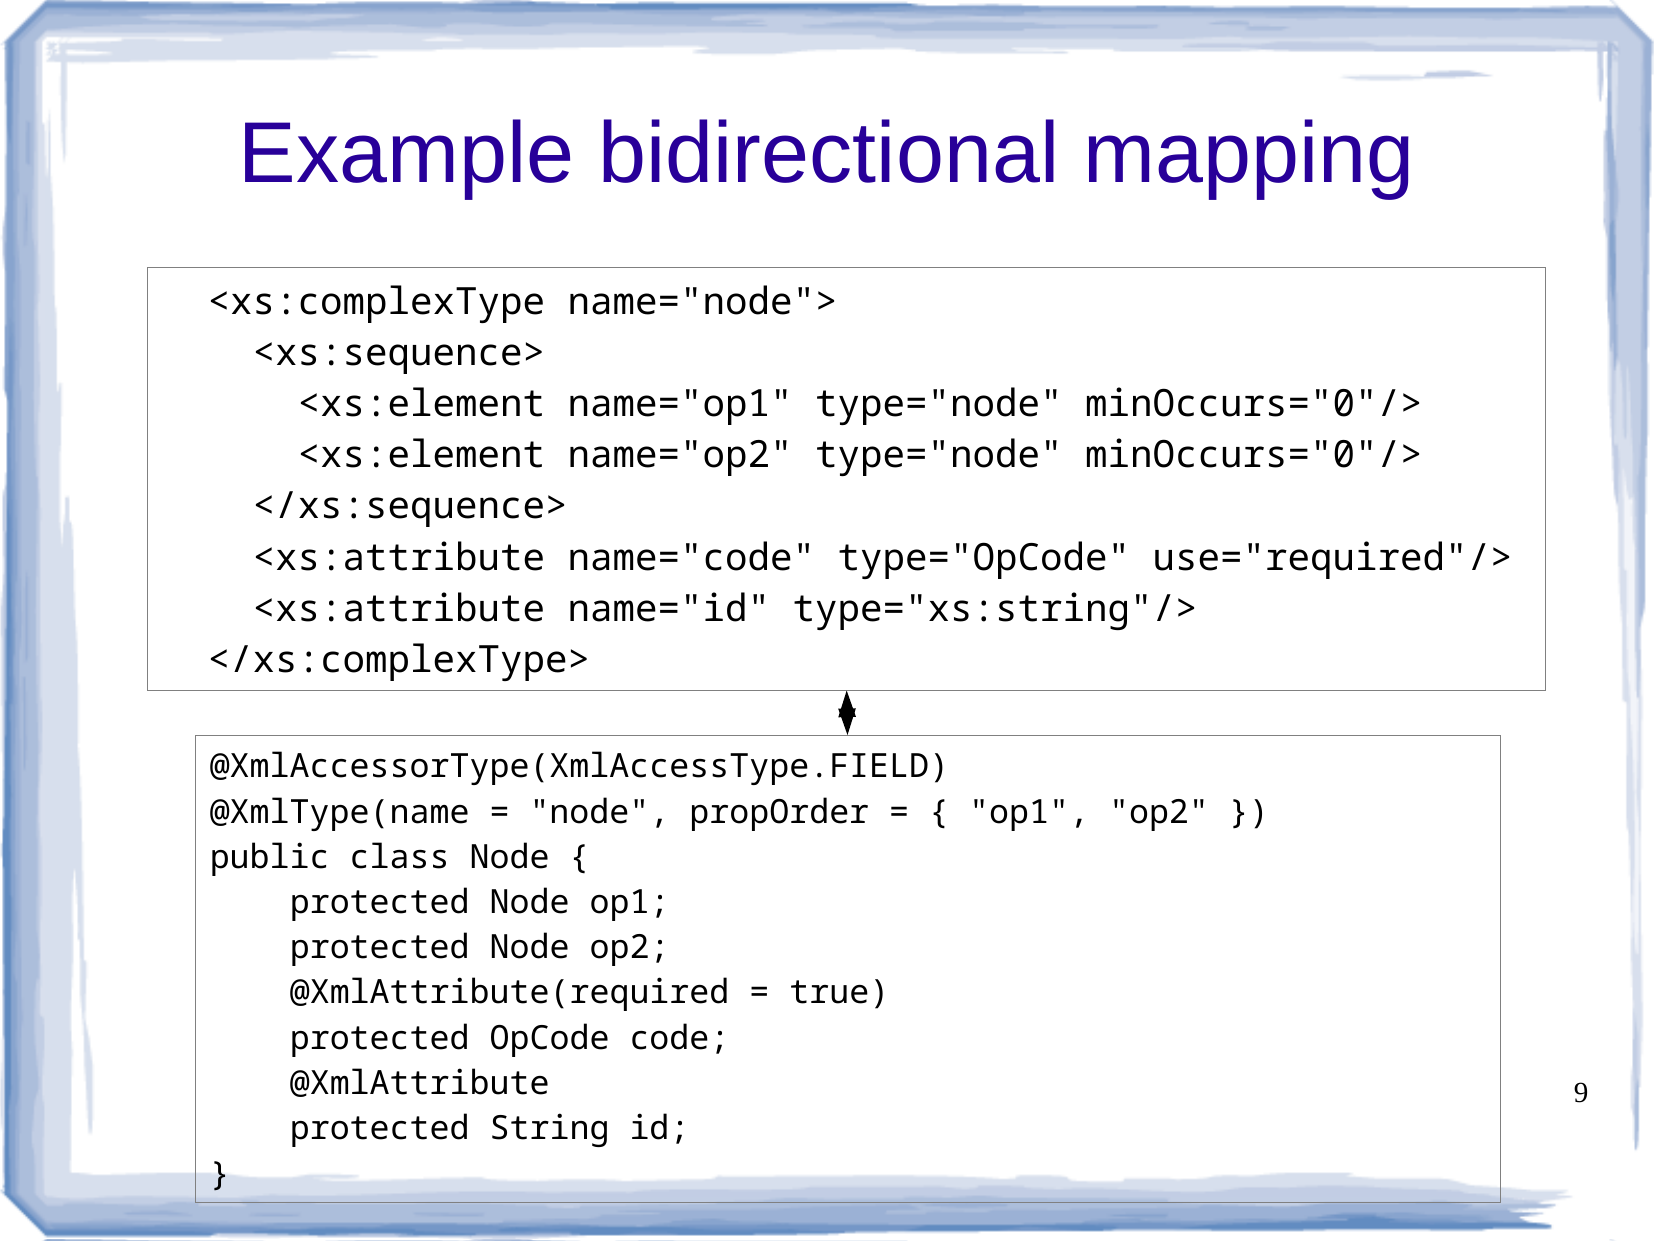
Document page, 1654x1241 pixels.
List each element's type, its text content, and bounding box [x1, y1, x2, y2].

text_box <xs:complexType name="node"> <xs:sequence> <xs:element name="op1" type="node" minOccurs="0"/> <xs:element name="op2" type="node" minOccurs="0"/> </xs:sequence> <xs:attribute name="code" type="OpCode" use="required"/> <xs:attribute name="id" type="xs:string"/> </xs:complexType> [147, 267, 1546, 685]
text_box @XmlAccessorType(XmlAccessType.FIELD) @XmlType(name = "node", propOrder = { "op1", "op2" }) public class Node { protected Node op1; protected Node op2; @XmlAttribute(required = true) protected OpCode code; @XmlAttribute protected String id; } [195, 735, 1501, 1196]
title Example bidirectional mapping [82, 49, 1571, 257]
picture [0, 0, 1654, 1241]
